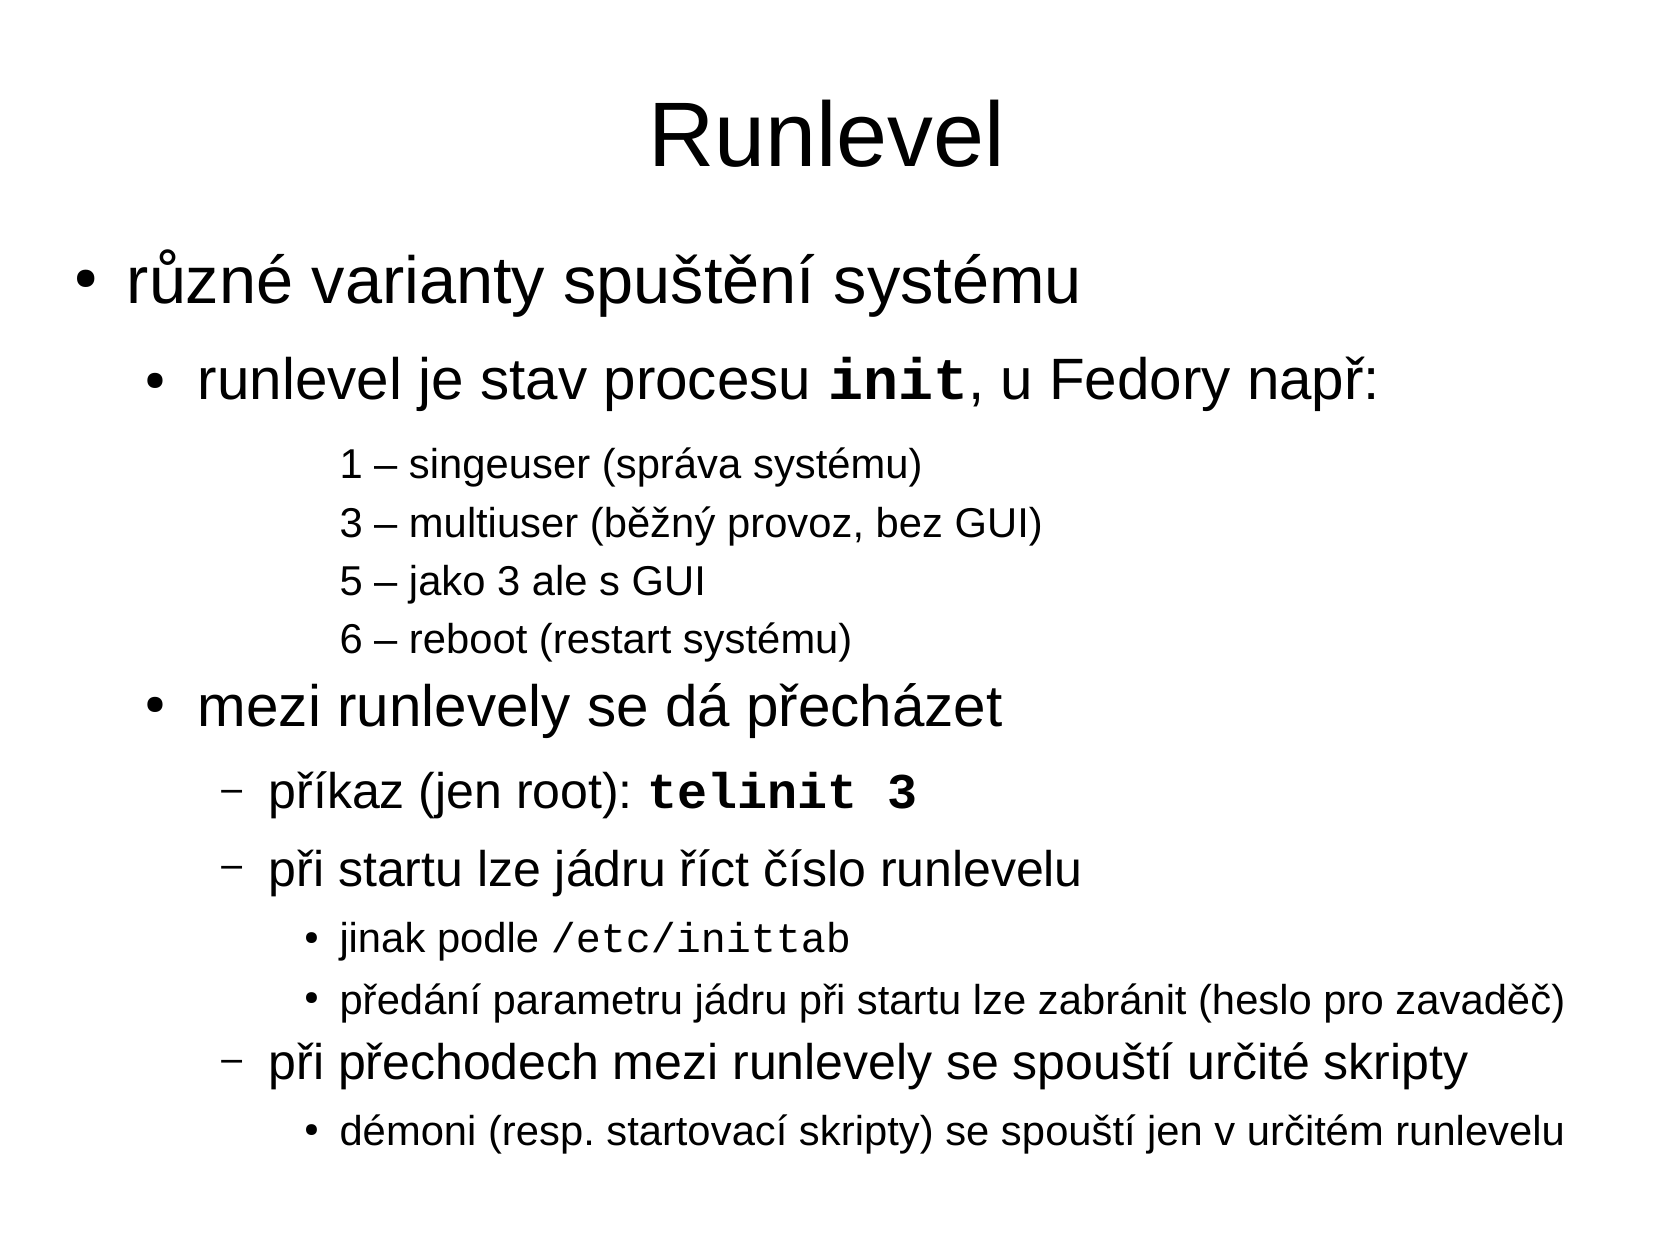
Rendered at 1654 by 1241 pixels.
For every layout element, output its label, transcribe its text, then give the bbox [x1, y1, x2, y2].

title Runlevel [82, 39, 1571, 232]
list různé varianty spuštění systému runlevel je stav procesu init, u Fedory např: 1 – singeuser (správa systému) 3 – multiuser (běžný provoz, bez GUI) 5 – jako 3 ale s GUI 6 – reboot (restart systému) mezi runlevely se dá přecházet příkaz (jen root): telinit 3 při startu lze jádru říct číslo runlevelu jinak podle /etc/inittab předání parametru jádru při startu lze zabránit (heslo pro zavaděč) při přechodech mezi runlevely se spouští určité skripty démoni (resp. startovací skripty) se spouští jen v určitém runlevelu [56, 242, 1598, 1155]
